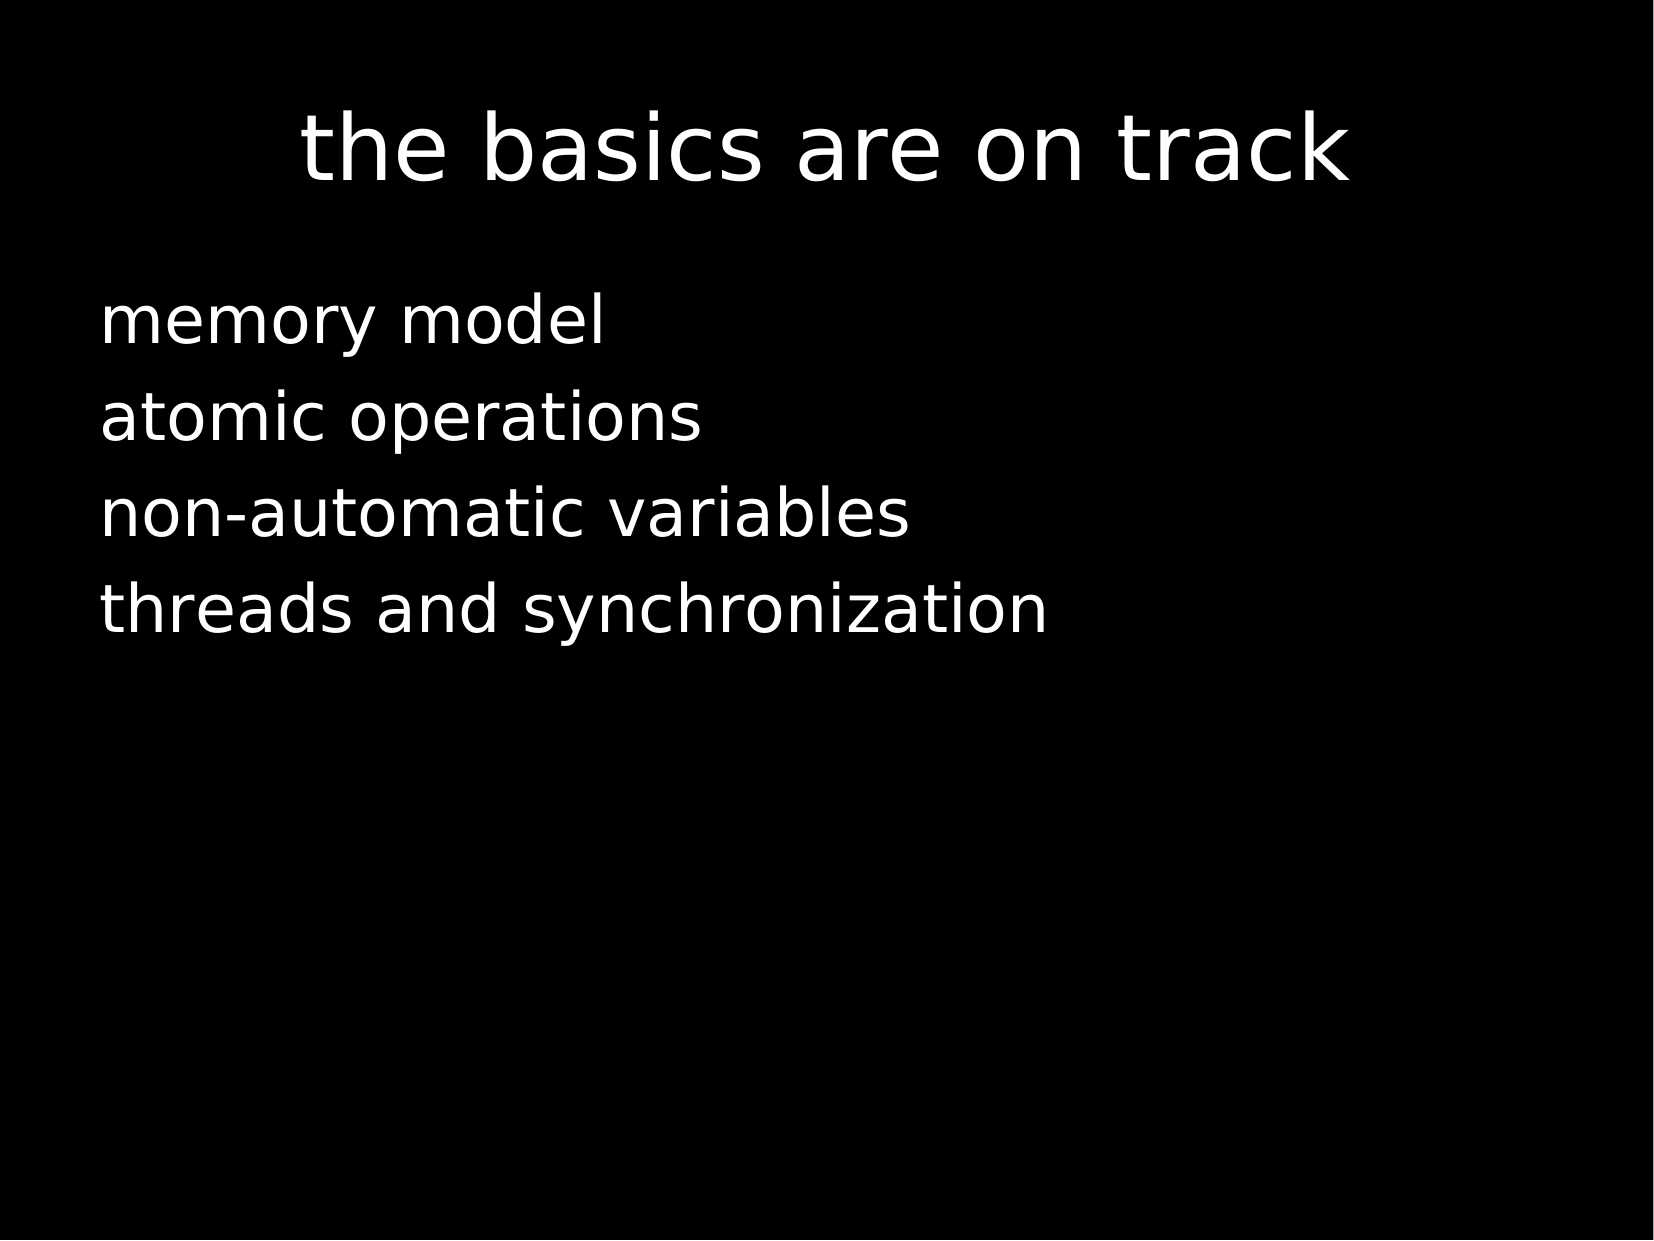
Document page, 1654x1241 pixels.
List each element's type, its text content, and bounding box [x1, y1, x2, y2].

title the basics are on track [82, 46, 1570, 259]
list memory model atomic operations non-automatic variables threads and synchronization [82, 290, 1570, 1109]
